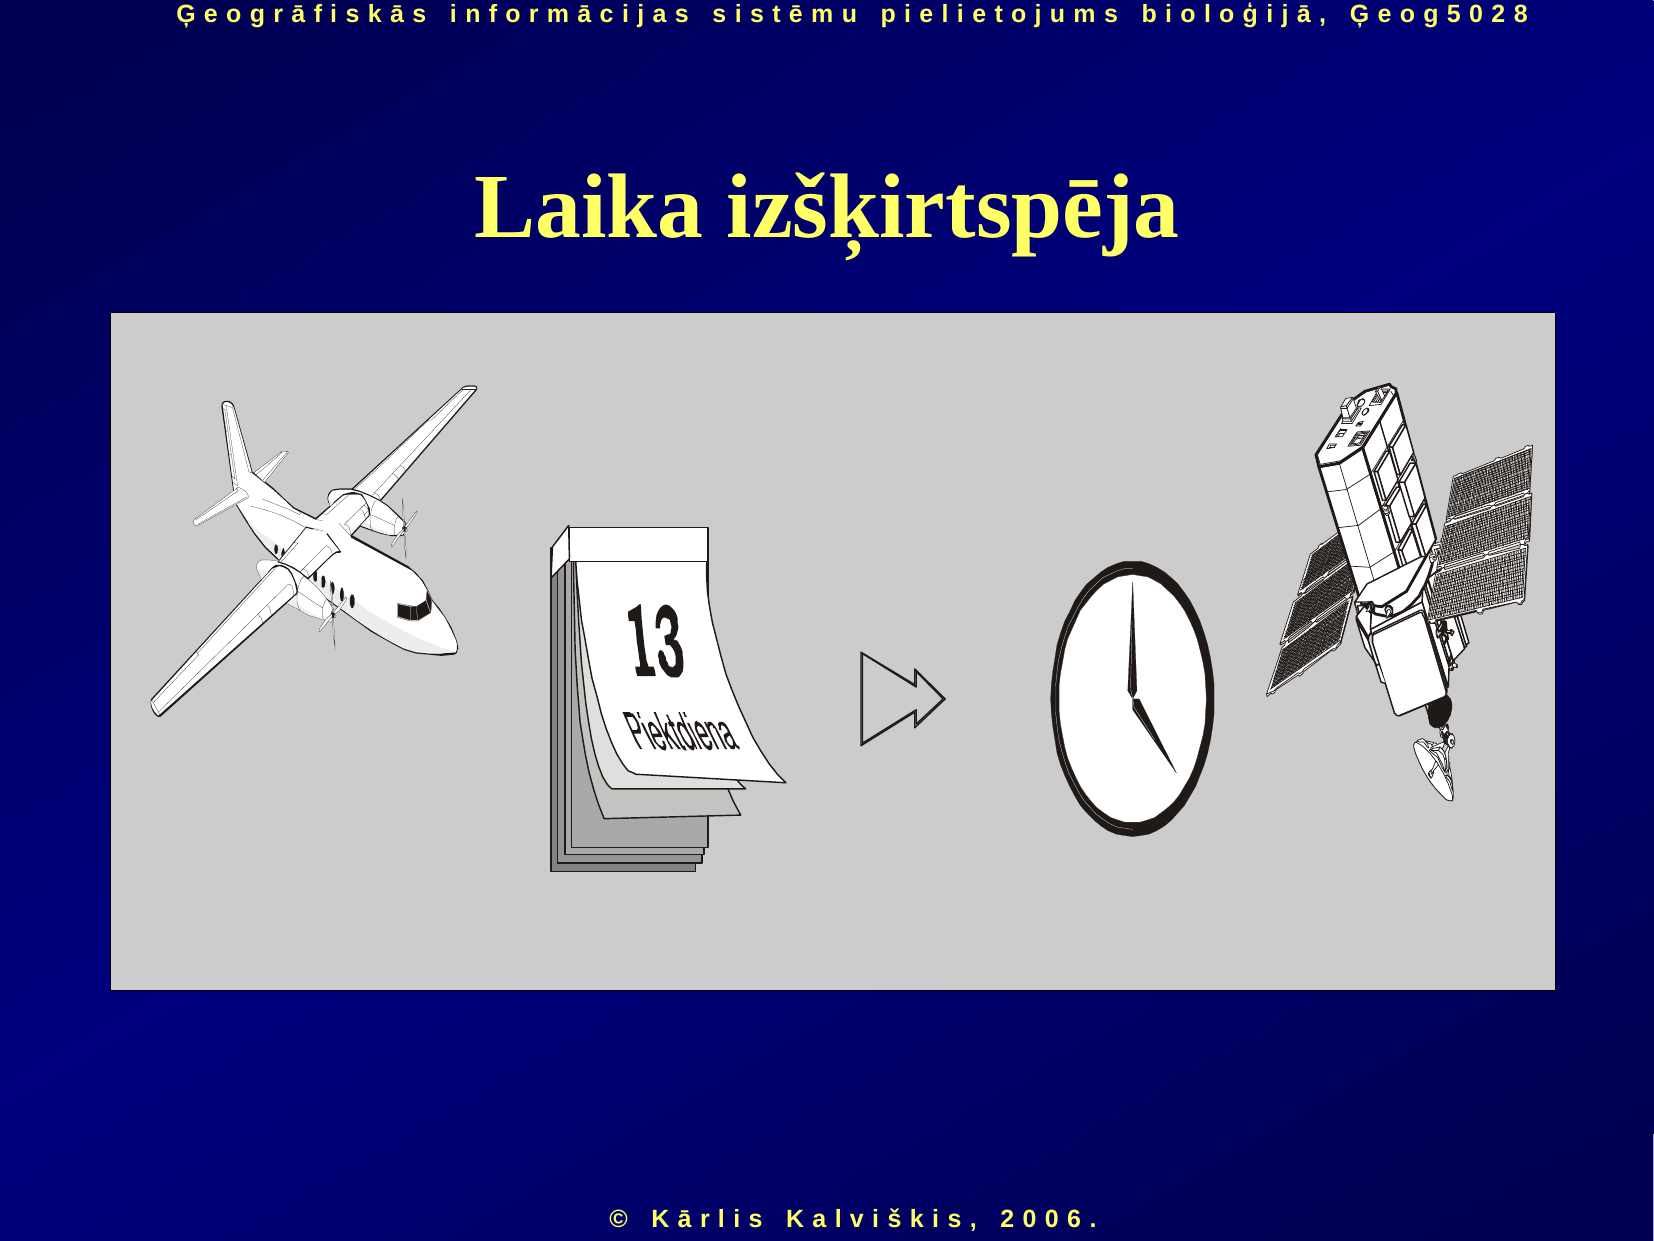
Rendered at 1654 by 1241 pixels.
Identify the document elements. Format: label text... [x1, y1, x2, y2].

chart [146, 376, 1537, 879]
text_box [110, 312, 1556, 991]
title Laika izšķirtspēja [121, 102, 1534, 311]
